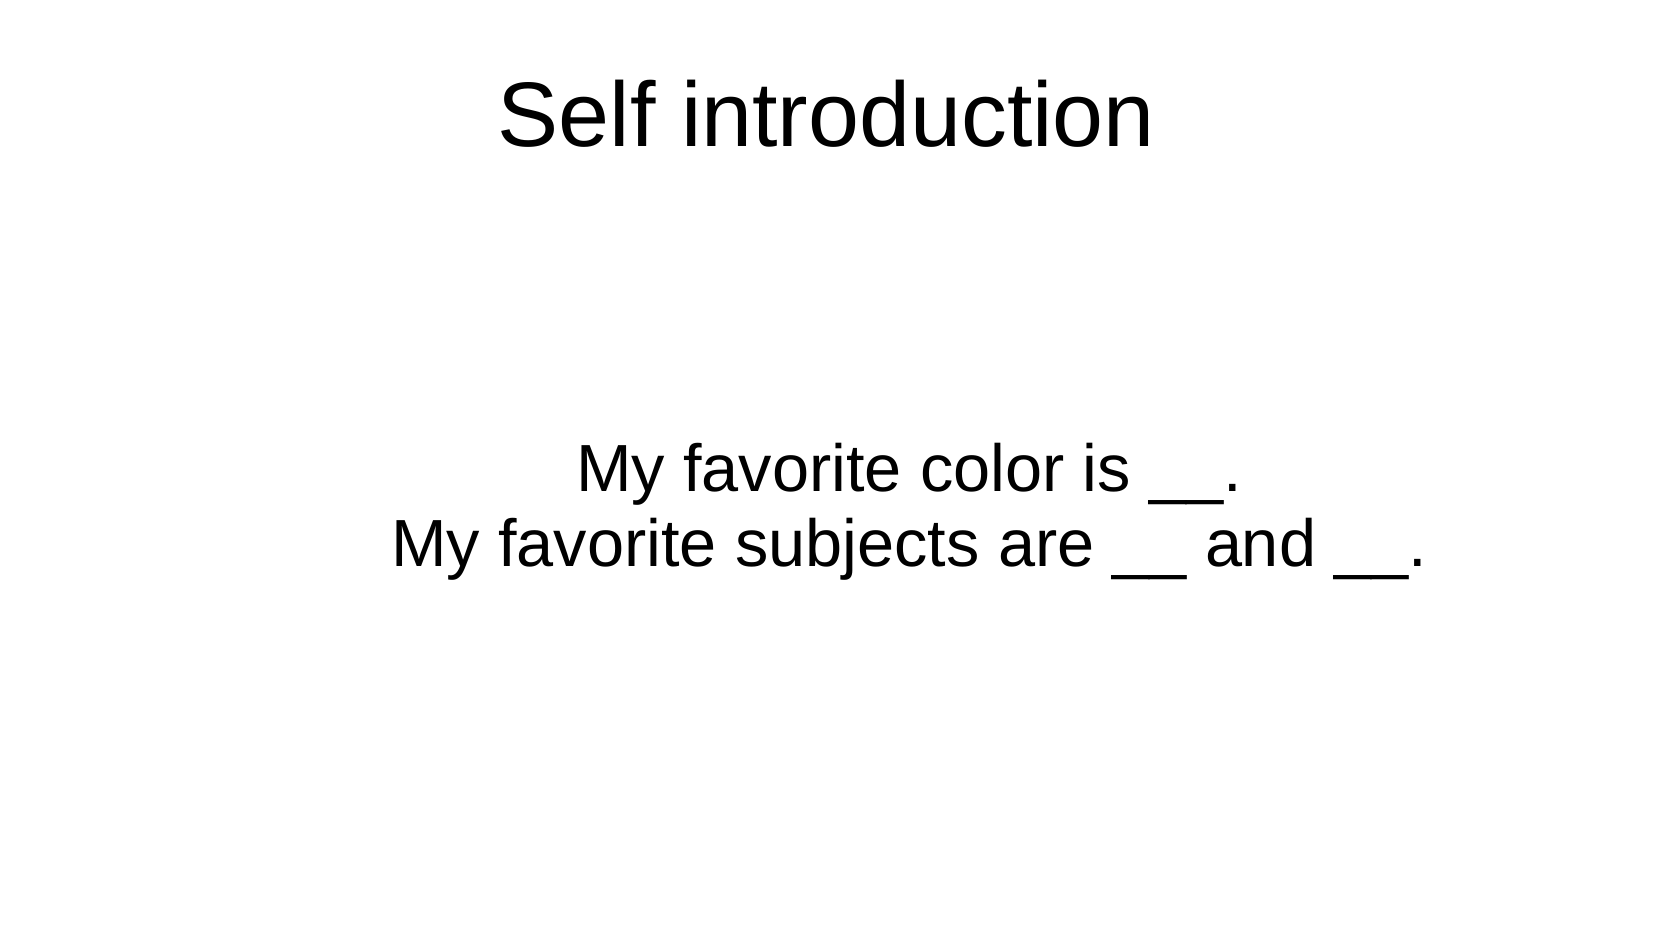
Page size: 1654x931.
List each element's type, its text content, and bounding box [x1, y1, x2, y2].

subtitle My favorite color is __. My favorite subjects are __ and __. [165, 236, 1654, 851]
title Self introduction [82, 37, 1571, 193]
